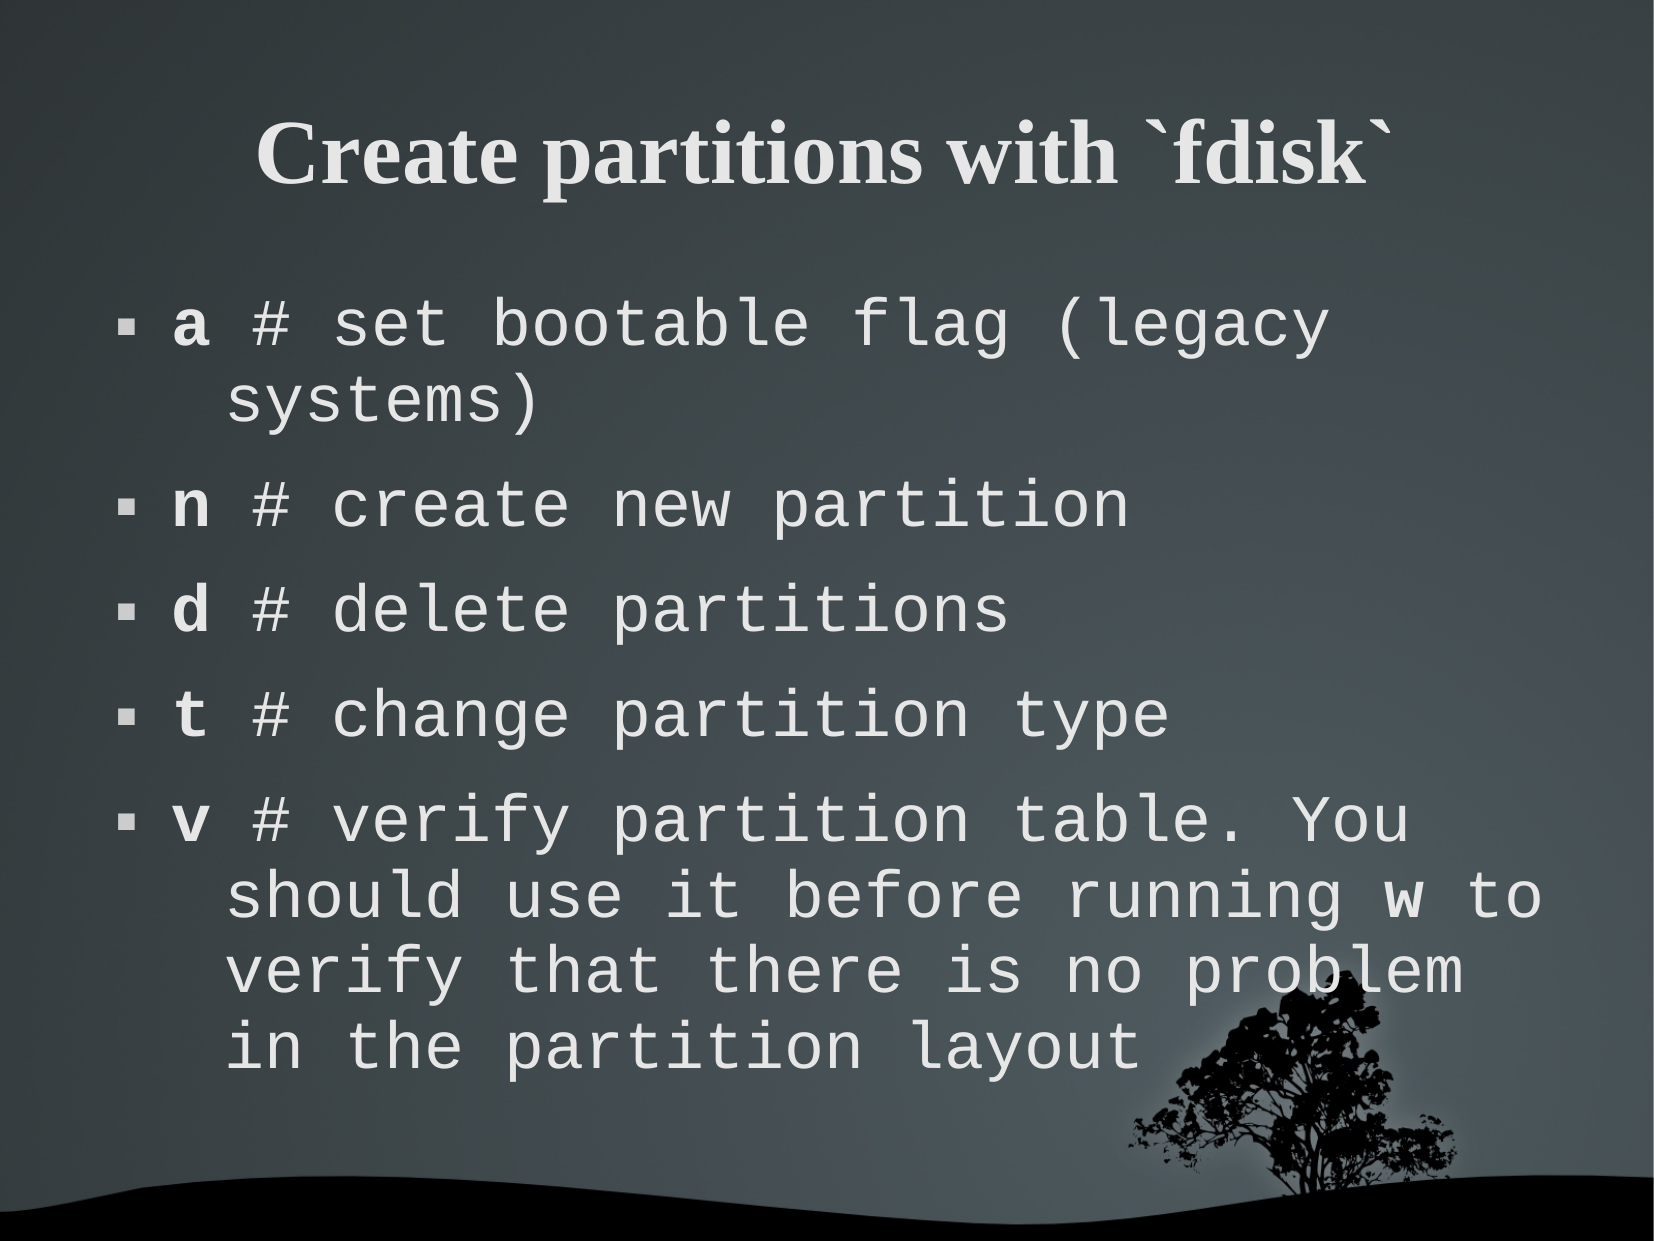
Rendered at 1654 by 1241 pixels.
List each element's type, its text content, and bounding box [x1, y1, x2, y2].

picture [0, 0, 1654, 1241]
list a # set bootable flag (legacy systems) n # create new partition d # delete partitions t # change partition type v # verify partition table. You should use it before running w to verify that there is no problem in the partition layout [82, 290, 1571, 1204]
title Create partitions with `fdisk` [82, 49, 1571, 257]
